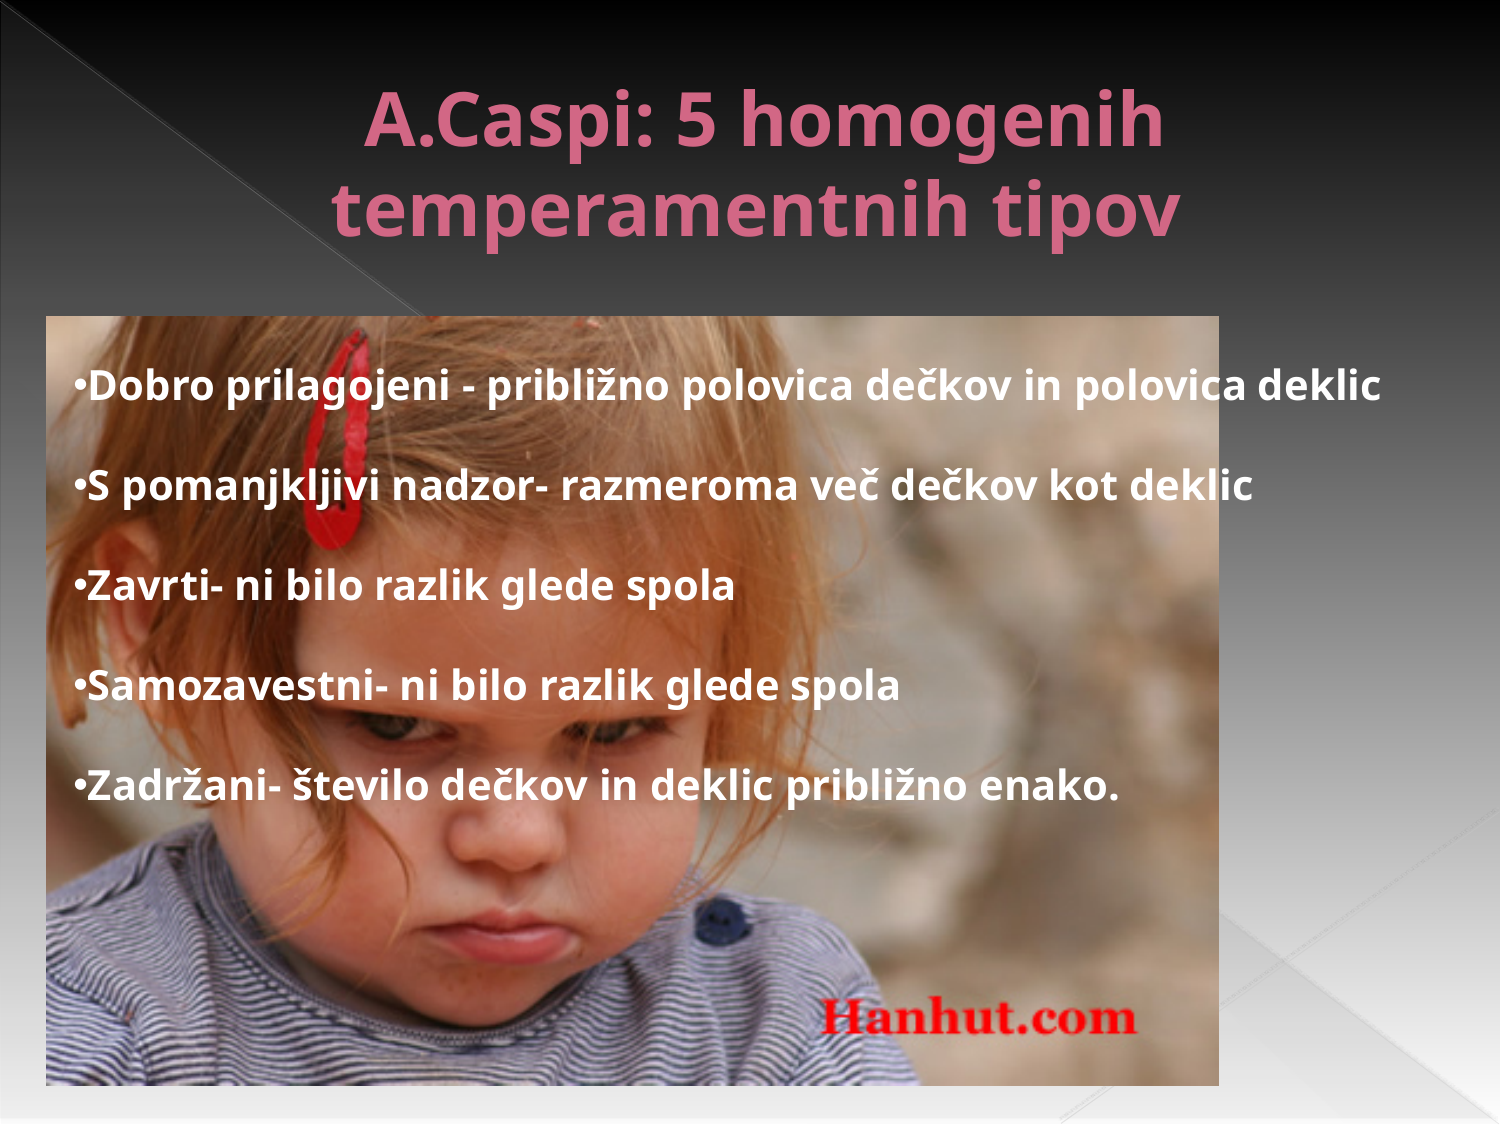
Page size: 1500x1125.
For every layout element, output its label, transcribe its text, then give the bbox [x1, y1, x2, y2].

picture [46, 316, 1219, 1086]
text_box Dobro prilagojeni - približno polovica dečkov in polovica deklic S pomanjkljivi nadzor- razmeroma več dečkov kot deklic Zavrti- ni bilo razlik glede spola Samozavestni- ni bilo razlik glede spola Zadržani- število dečkov in deklic približno enako. [58, 351, 1418, 817]
title A.Caspi: 5 homogenih temperamentnih tipov [0, 46, 1500, 277]
